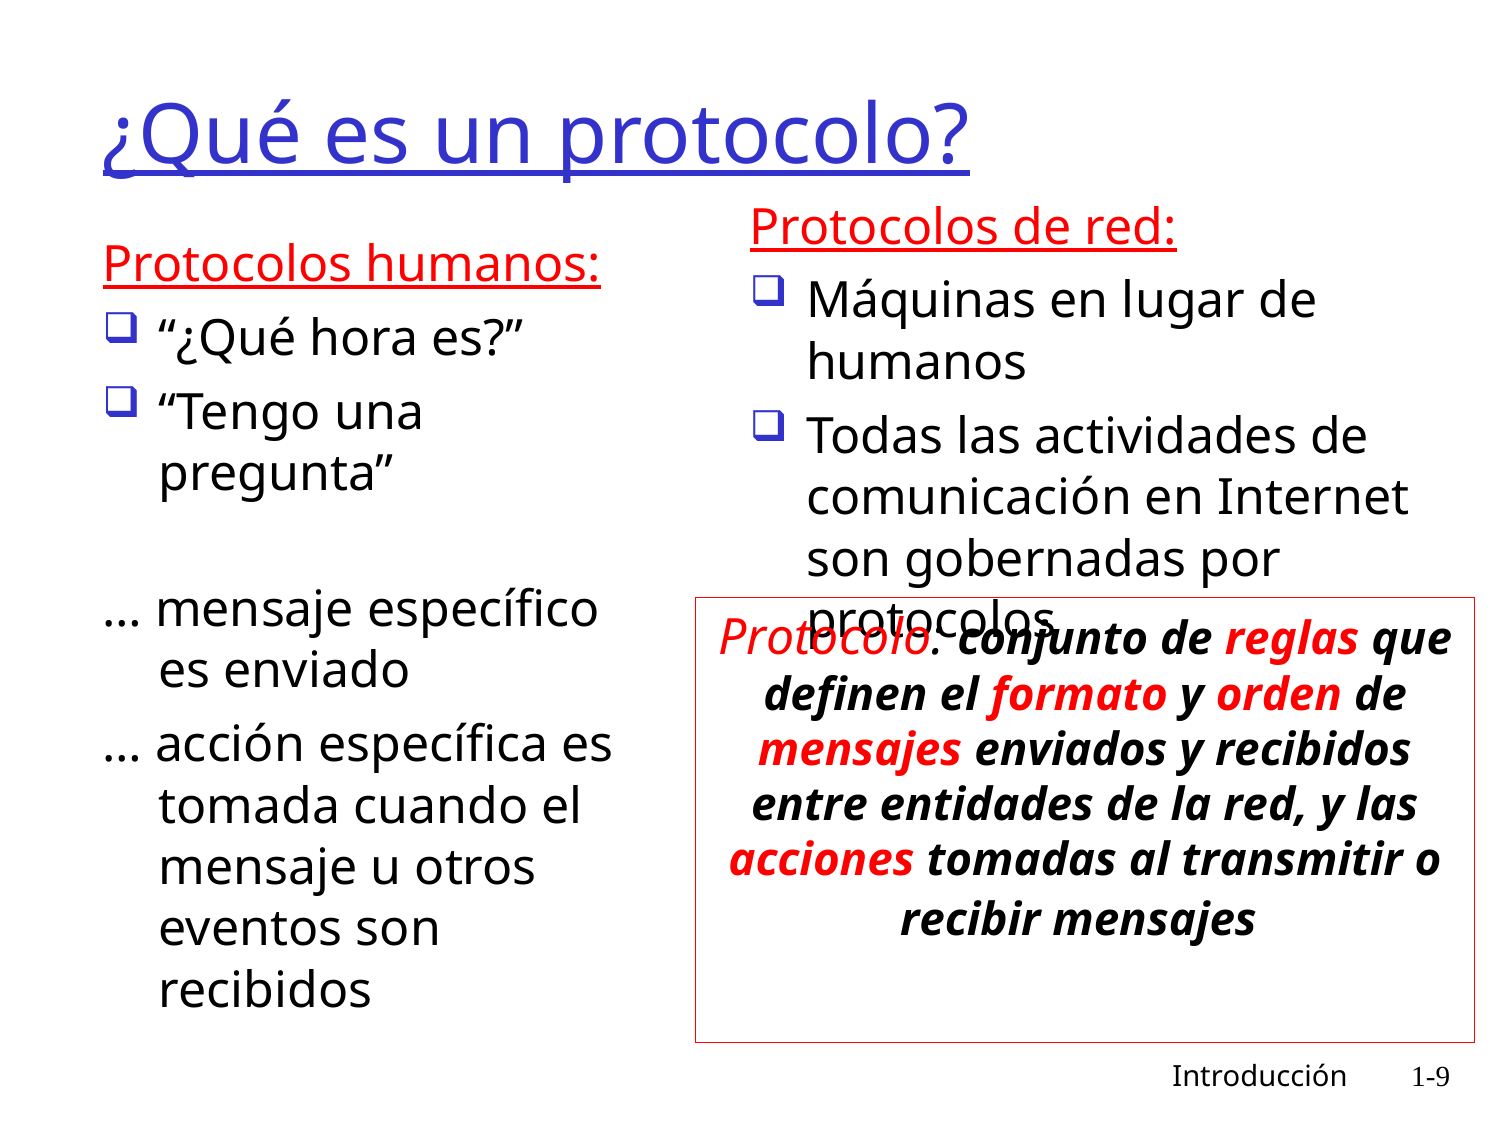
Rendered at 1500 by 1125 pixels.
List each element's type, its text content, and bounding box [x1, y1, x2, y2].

title ¿Qué es un protocolo? [87, 16, 1363, 247]
text_box 1-<number> [1362, 1050, 1466, 1125]
text_box Protocolo: conjunto de reglas que definen el formato y orden de mensajes enviados y recibidos entre entidades de la red, y las acciones tomadas al transmitir o recibir mensajes [695, 597, 1475, 1043]
text_box Introducción [887, 1050, 1362, 1125]
list Protocolos de red: Máquinas en lugar de humanos Todas las actividades de comunicación en Internet son gobernadas por protocolos [734, 187, 1463, 597]
list Protocolos humanos: “¿Qué hora es?” “Tengo una pregunta” … mensaje específico es enviado … acción específica es tomada cuando el mensaje u otros eventos son recibidos [87, 224, 676, 988]
